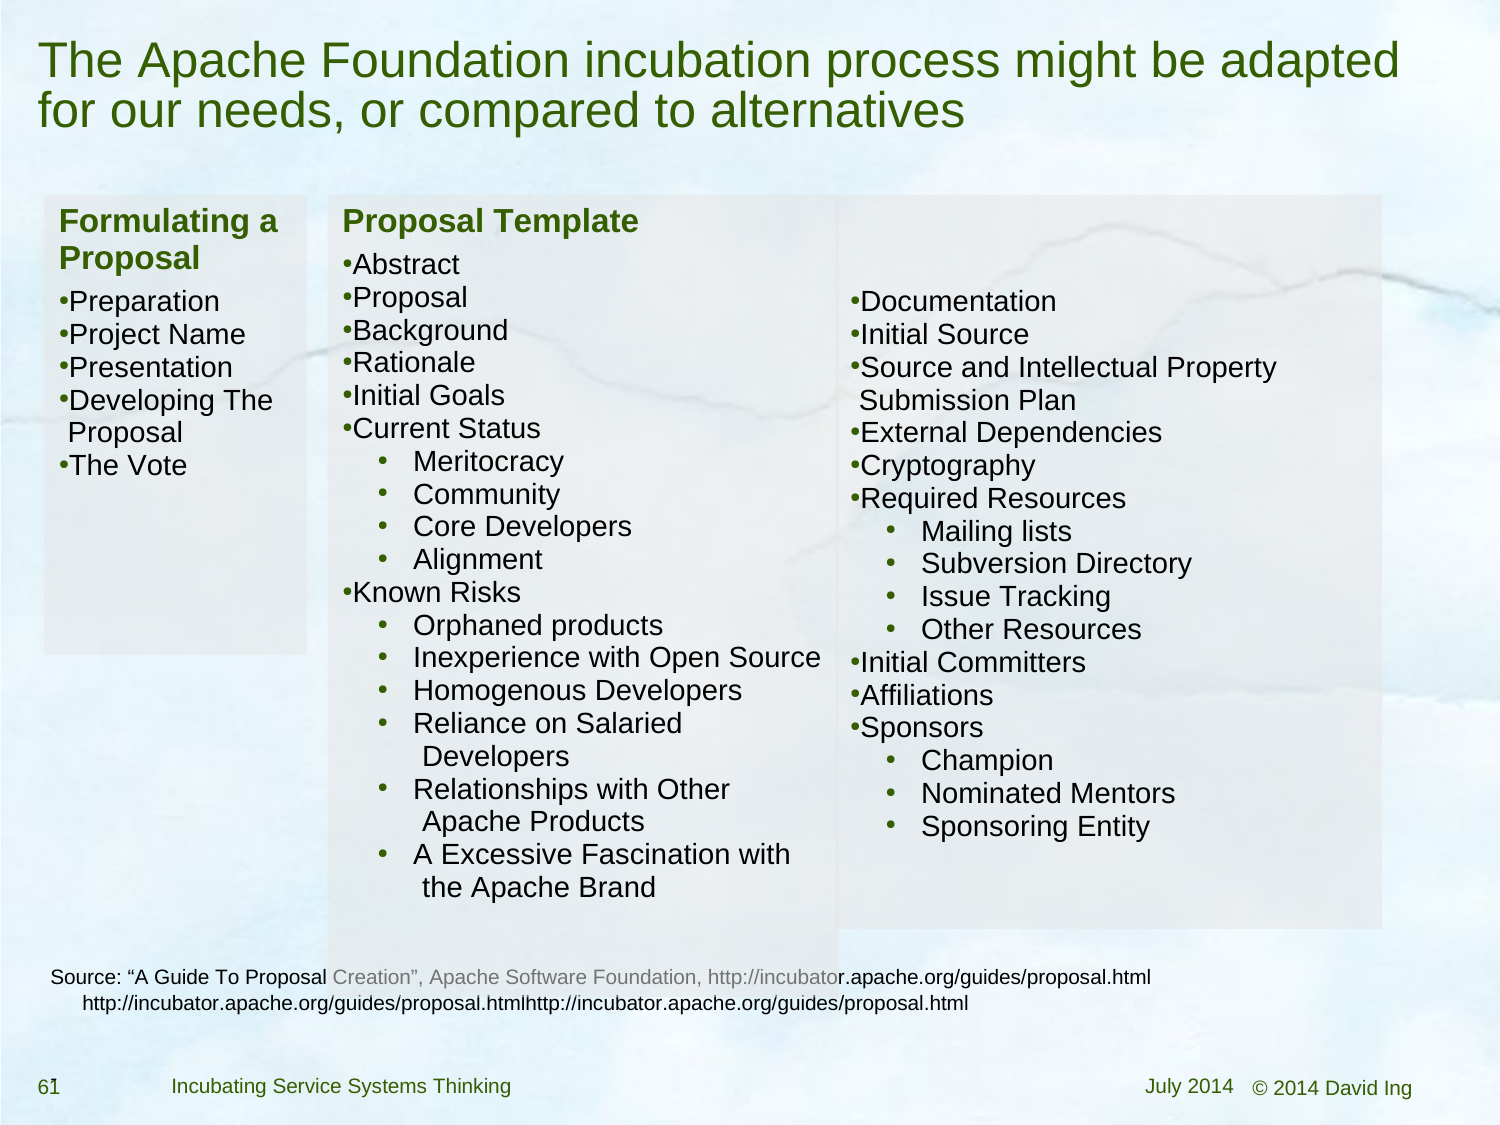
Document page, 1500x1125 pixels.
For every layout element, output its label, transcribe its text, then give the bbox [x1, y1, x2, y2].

title The Apache Foundation incubation process might be adapted for our needs, or compared to alternatives [37, 37, 1463, 157]
text_box Documentation Initial Source Source and Intellectual Property Submission Plan External Dependencies Cryptography Required Resources Mailing lists Subversion Directory Issue Tracking Other Resources Initial Committers Affiliations Sponsors Champion Nominated Mentors Sponsoring Entity [835, 194, 1382, 929]
picture [0, 0, 1500, 1125]
text_box Source: “A Guide To Proposal Creation”, Apache Software Foundation, http://incubator.apache.org/guides/proposal.html http://incubator.apache.org/guides/proposal.htmlhttp://incubator.apache.org/guides/proposal.html - [35, 956, 1382, 1022]
text_box Formulating a Proposal Preparation Project Name Presentation Developing The Proposal The Vote [43, 194, 308, 655]
text_box Proposal Template Abstract Proposal Background Rationale Initial Goals Current Status Meritocracy Community Core Developers Alignment Known Risks Orphaned products Inexperience with Open Source Homogenous Developers Reliance on Salaried Developers Relationships with Other Apache Products A Excessive Fascination with the Apache Brand [327, 194, 839, 998]
